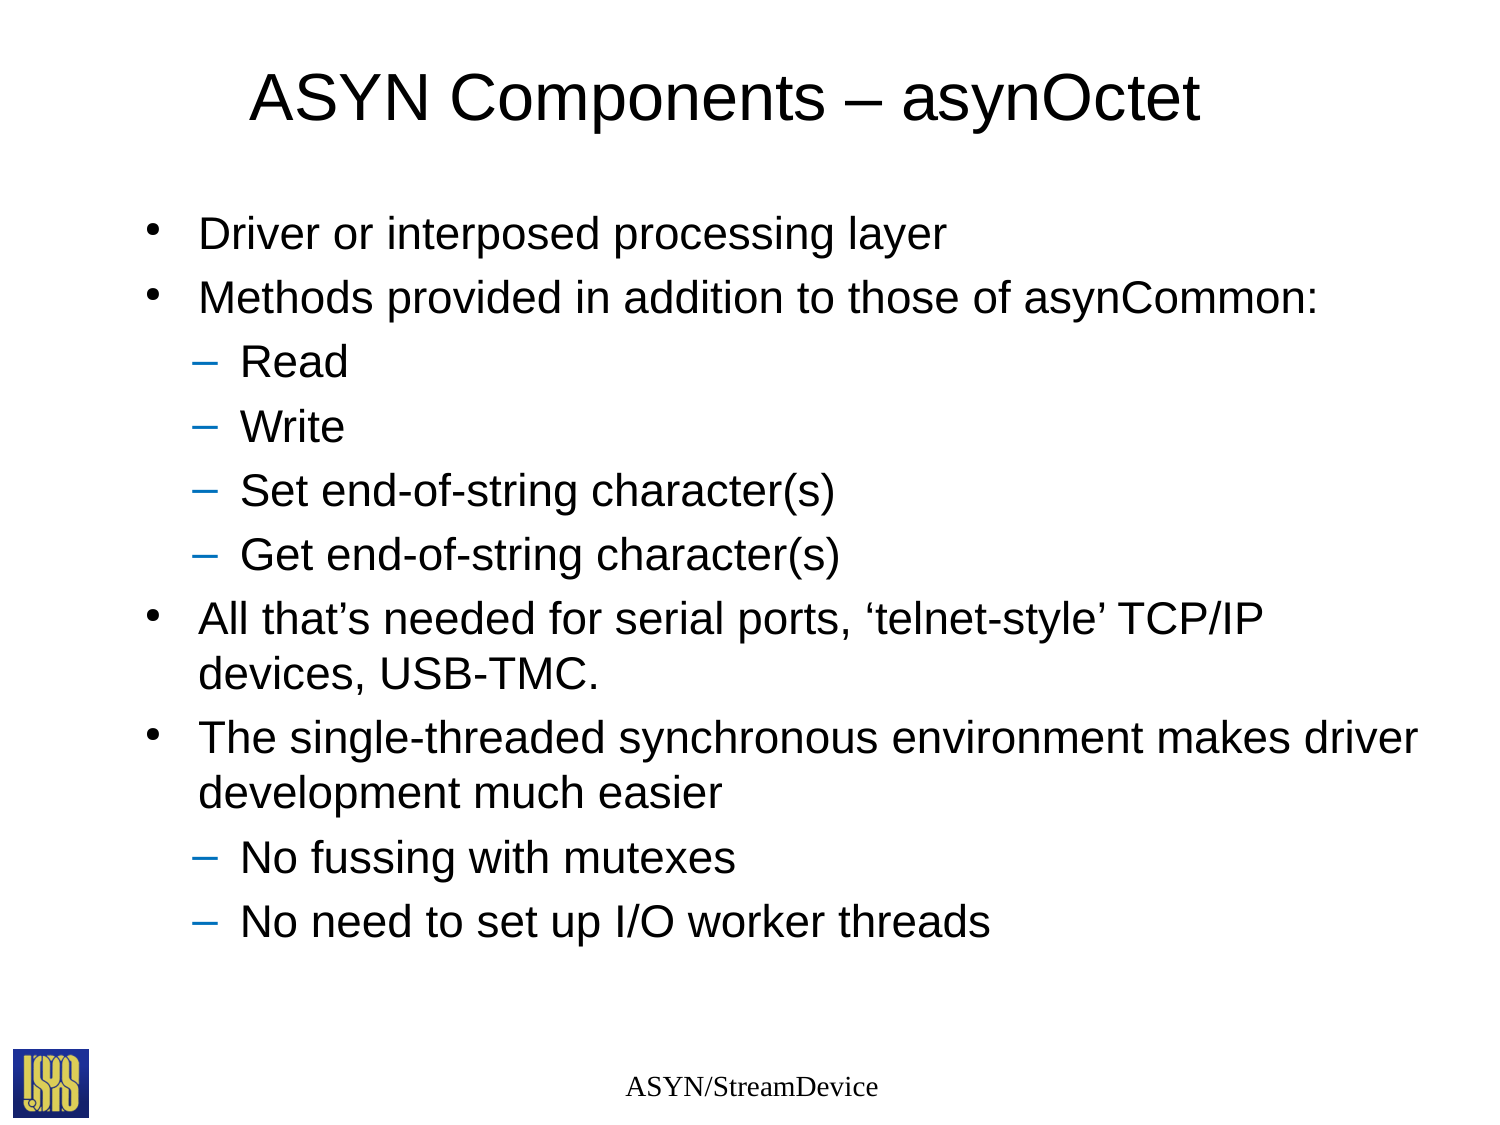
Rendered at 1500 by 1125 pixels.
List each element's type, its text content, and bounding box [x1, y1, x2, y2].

title ASYN Components – asynOctet [55, 54, 1361, 142]
list Driver or interposed processing layer Methods provided in addition to those of asynCommon: Read Write Set end-of-string character(s) Get end-of-string character(s) All that’s needed for serial ports, ‘telnet-style’ TCP/IP devices, USB-TMC. The single-threaded synchronous environment makes driver development much easier No fussing with mutexes No need to set up I/O worker threads [112, 195, 1457, 955]
picture [13, 1049, 89, 1118]
